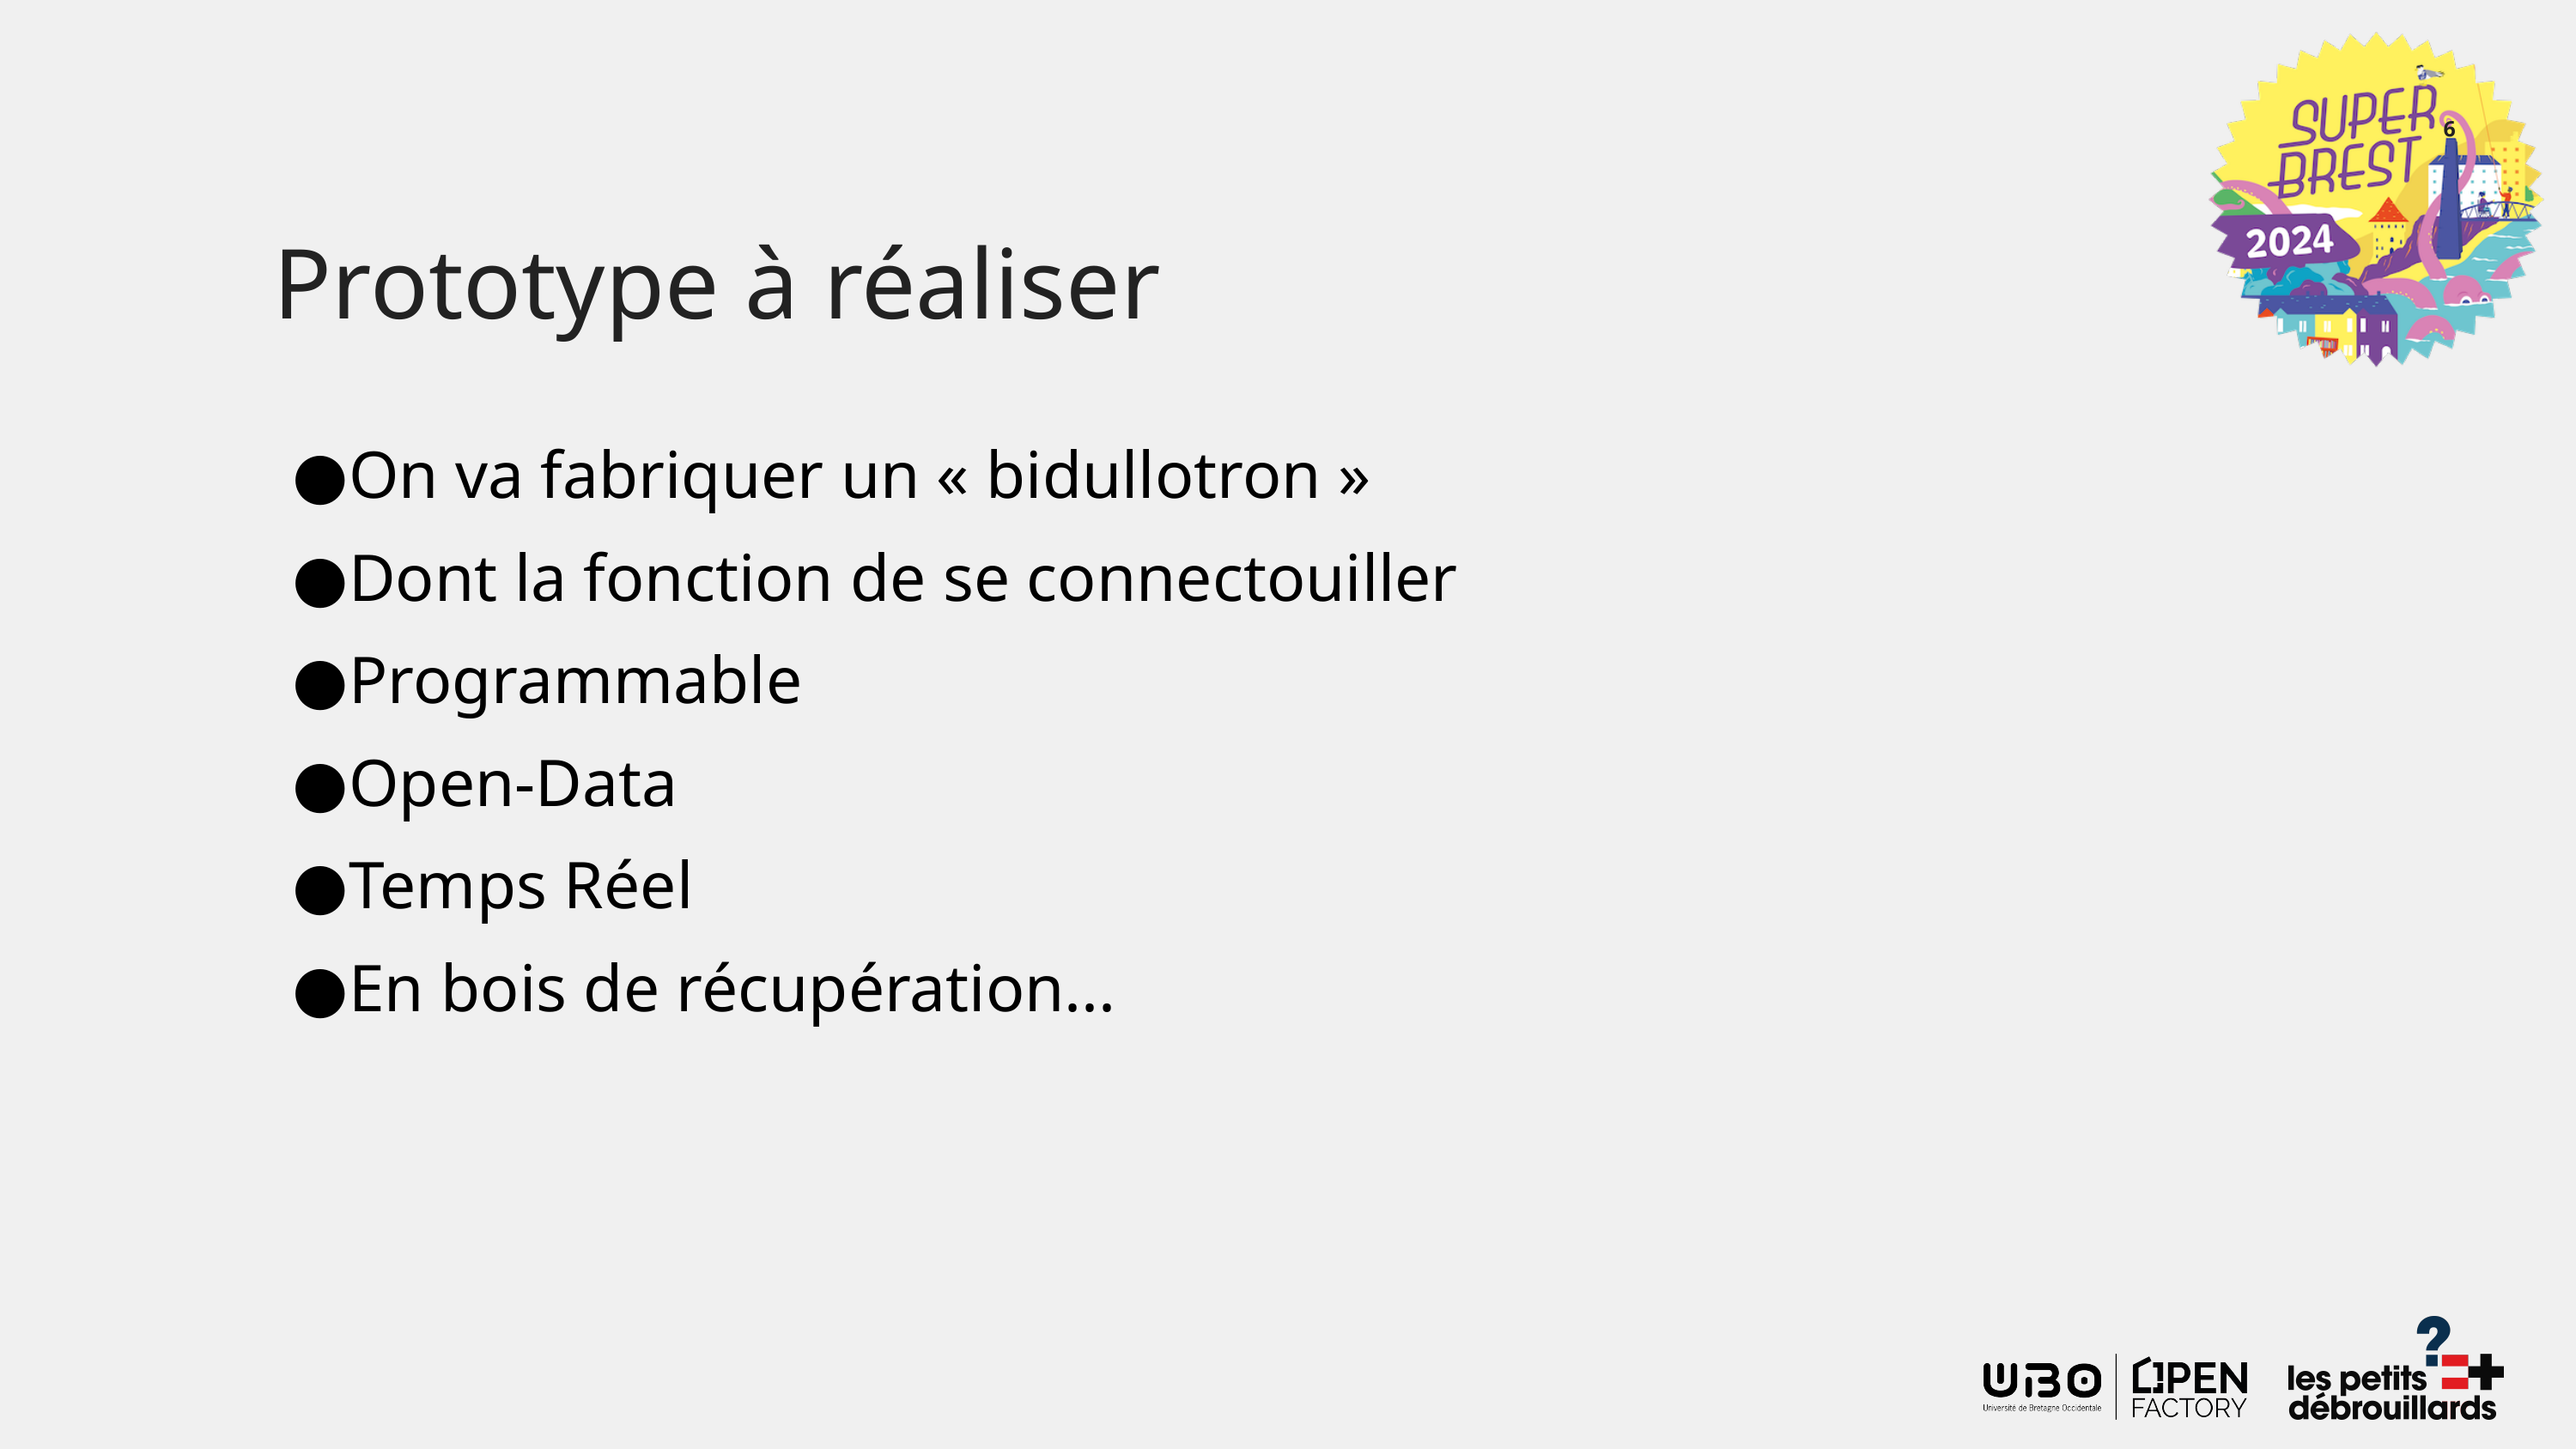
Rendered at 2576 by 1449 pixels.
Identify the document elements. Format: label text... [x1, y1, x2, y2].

picture [2176, 0, 2576, 400]
list On va fabriquer un « bidullotron » Dont la fonction de se connectouiller Programmable Open-Data Temps Réel En bois de récupération... [275, 433, 2188, 1122]
slide_number <numéro> [2307, 93, 2456, 145]
title Prototype à réaliser [273, 217, 1741, 434]
picture [2288, 1316, 2504, 1420]
picture [1984, 1354, 2247, 1420]
